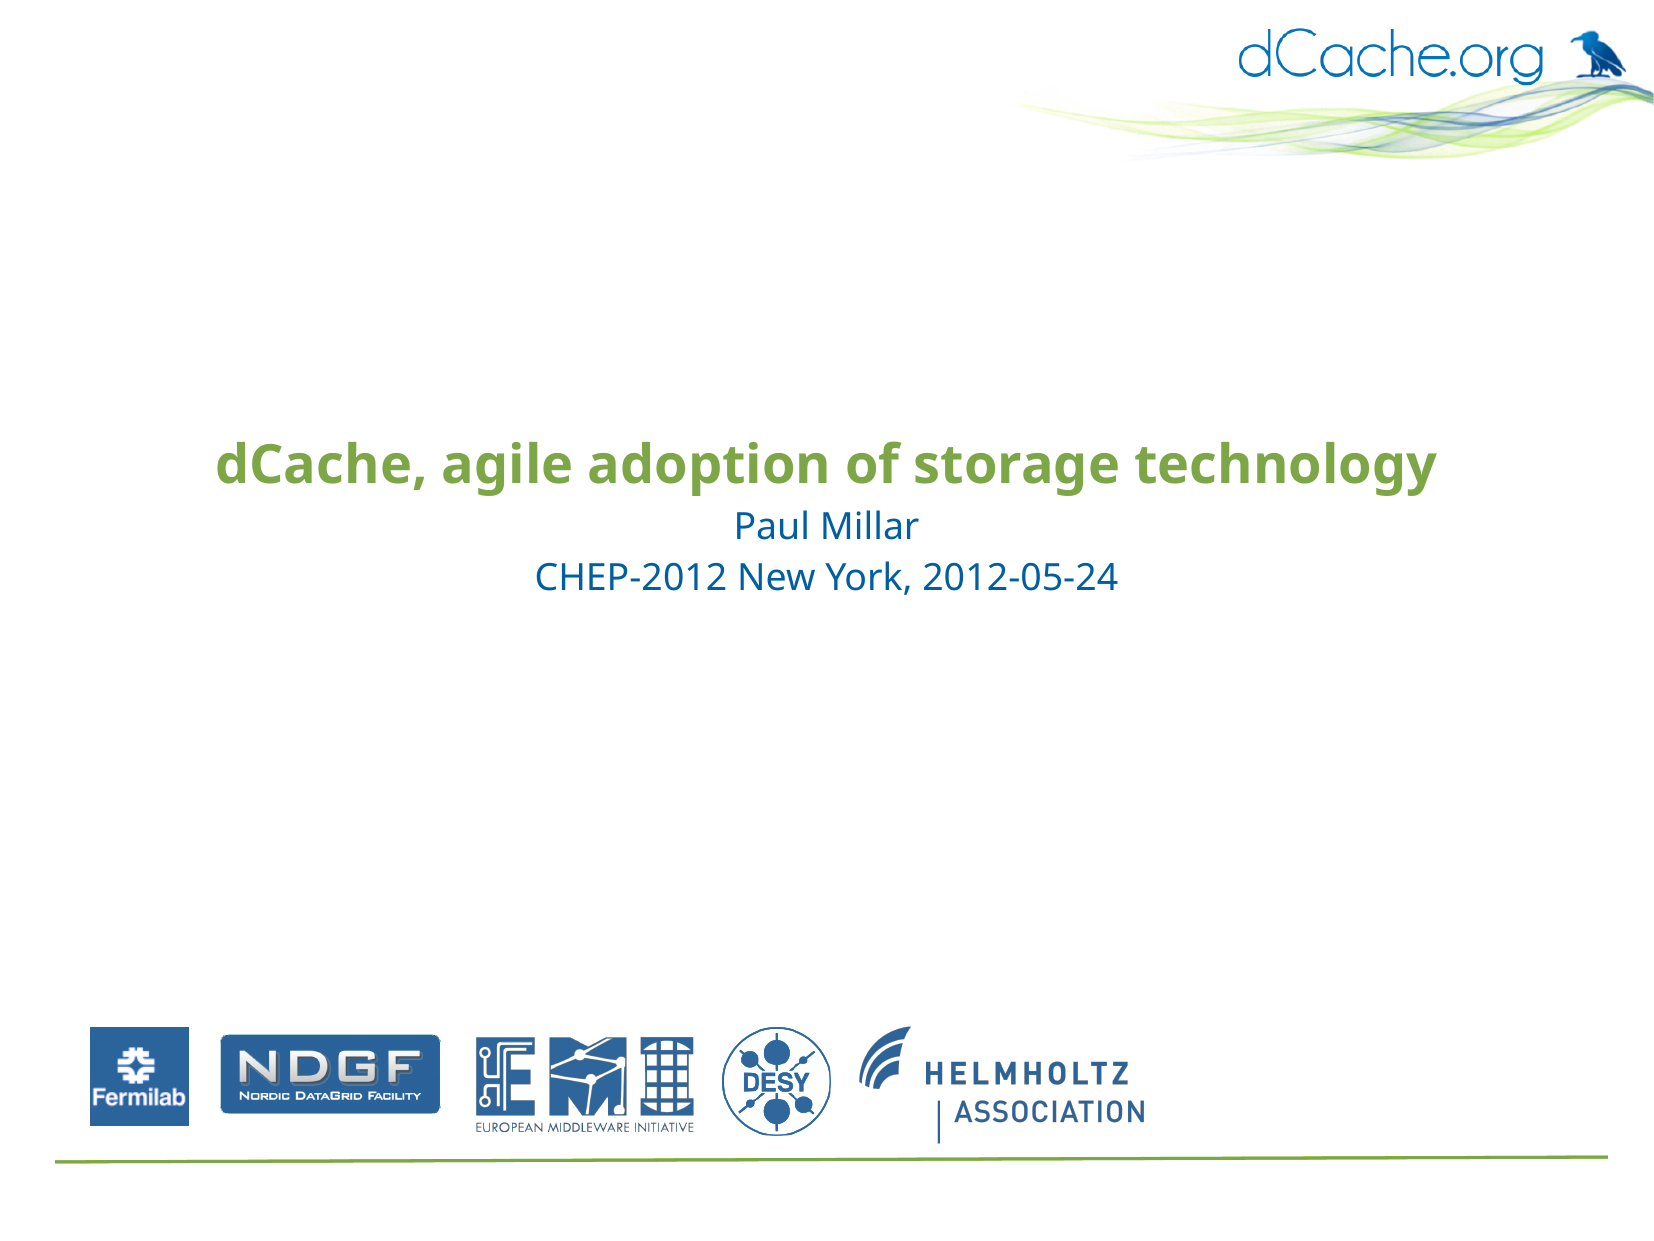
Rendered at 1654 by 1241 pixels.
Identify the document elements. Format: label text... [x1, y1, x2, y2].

text_box dCache, agile adoption of storage technology Paul Millar CHEP-2012 New York, 2012-05-24 [0, 417, 1654, 610]
picture [722, 1027, 831, 1136]
picture [204, 1011, 706, 1143]
picture [956, 16, 1654, 169]
picture [845, 1015, 1158, 1155]
picture [90, 1027, 189, 1126]
